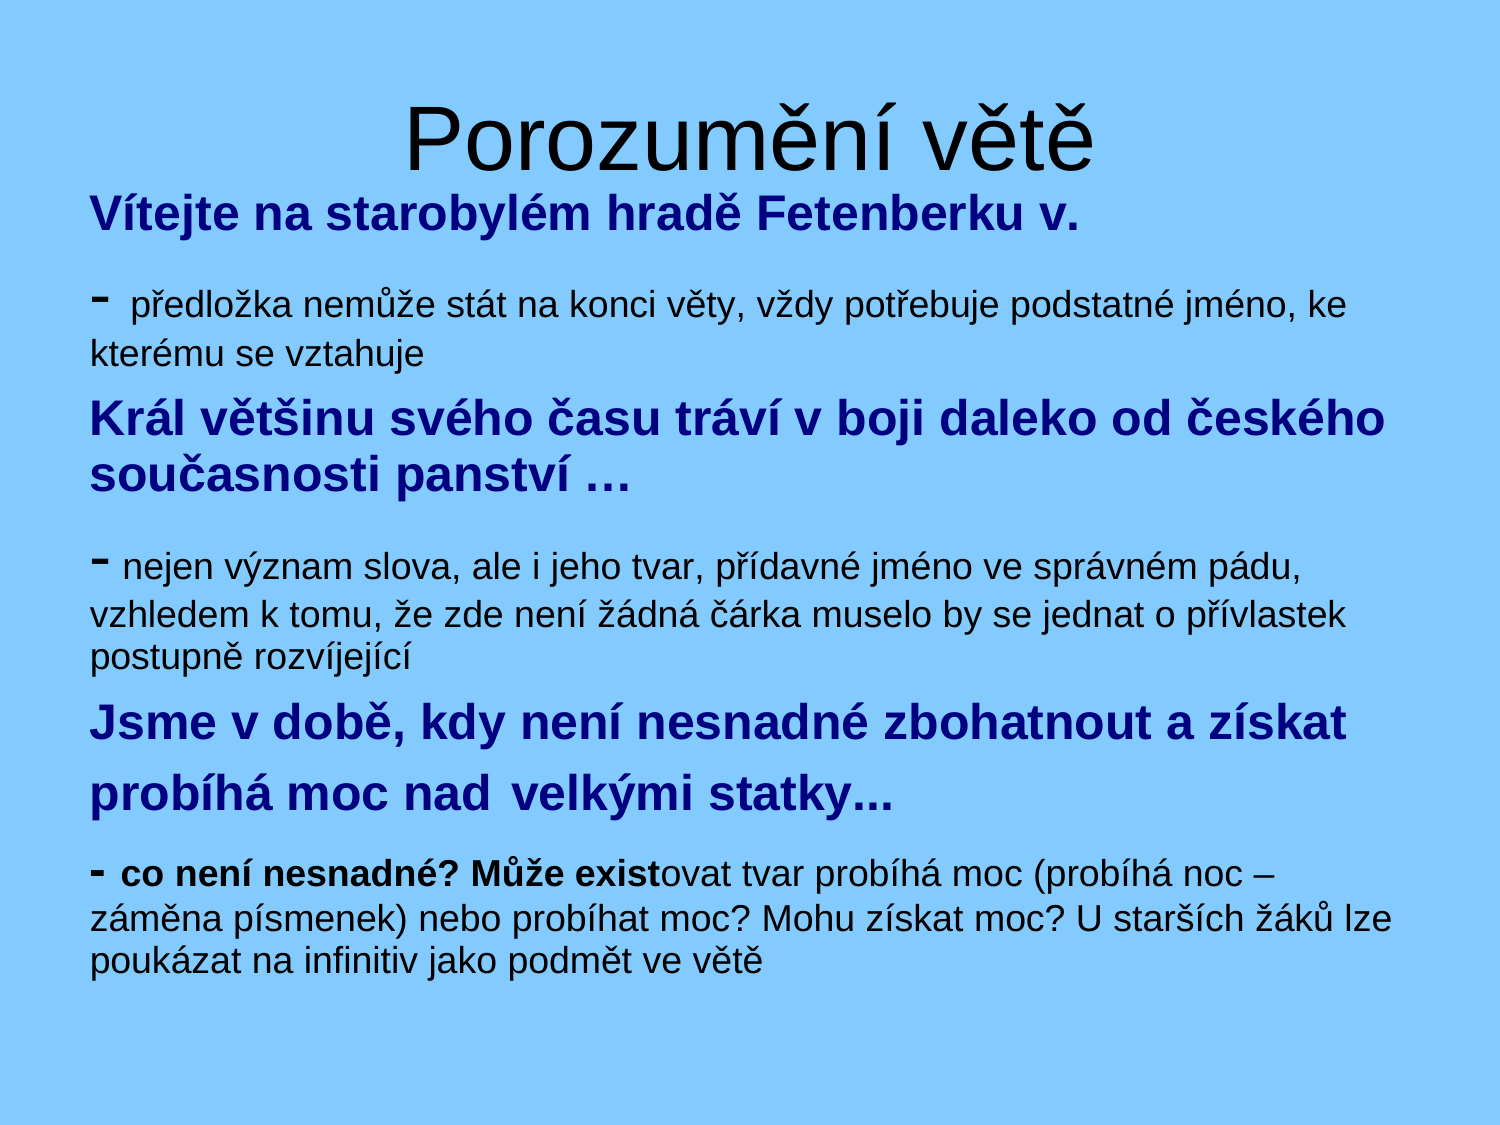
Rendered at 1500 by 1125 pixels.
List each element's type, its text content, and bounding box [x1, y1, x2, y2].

title Porozumění větě [75, 21, 1426, 177]
list Vítejte na starobylém hradě Fetenberku v. - předložka nemůže stát na konci věty, vždy potřebuje podstatné jméno, ke kterému se vztahuje Král většinu svého času tráví v boji daleko od českého současnosti panství … - nejen význam slova, ale i jeho tvar, přídavné jméno ve správném pádu, vzhledem k tomu, že zde není žádná čárka muselo by se jednat o přívlastek postupně rozvíjející Jsme v době, kdy není nesnadné zbohatnout a získat probíhá moc nad velkými statky... - co není nesnadné? Může existovat tvar probíhá moc (probíhá noc – záměna písmenek) nebo probíhat moc? Mohu získat moc? U starších žáků lze poukázat na infinitiv jako podmět ve větě [75, 177, 1426, 1006]
